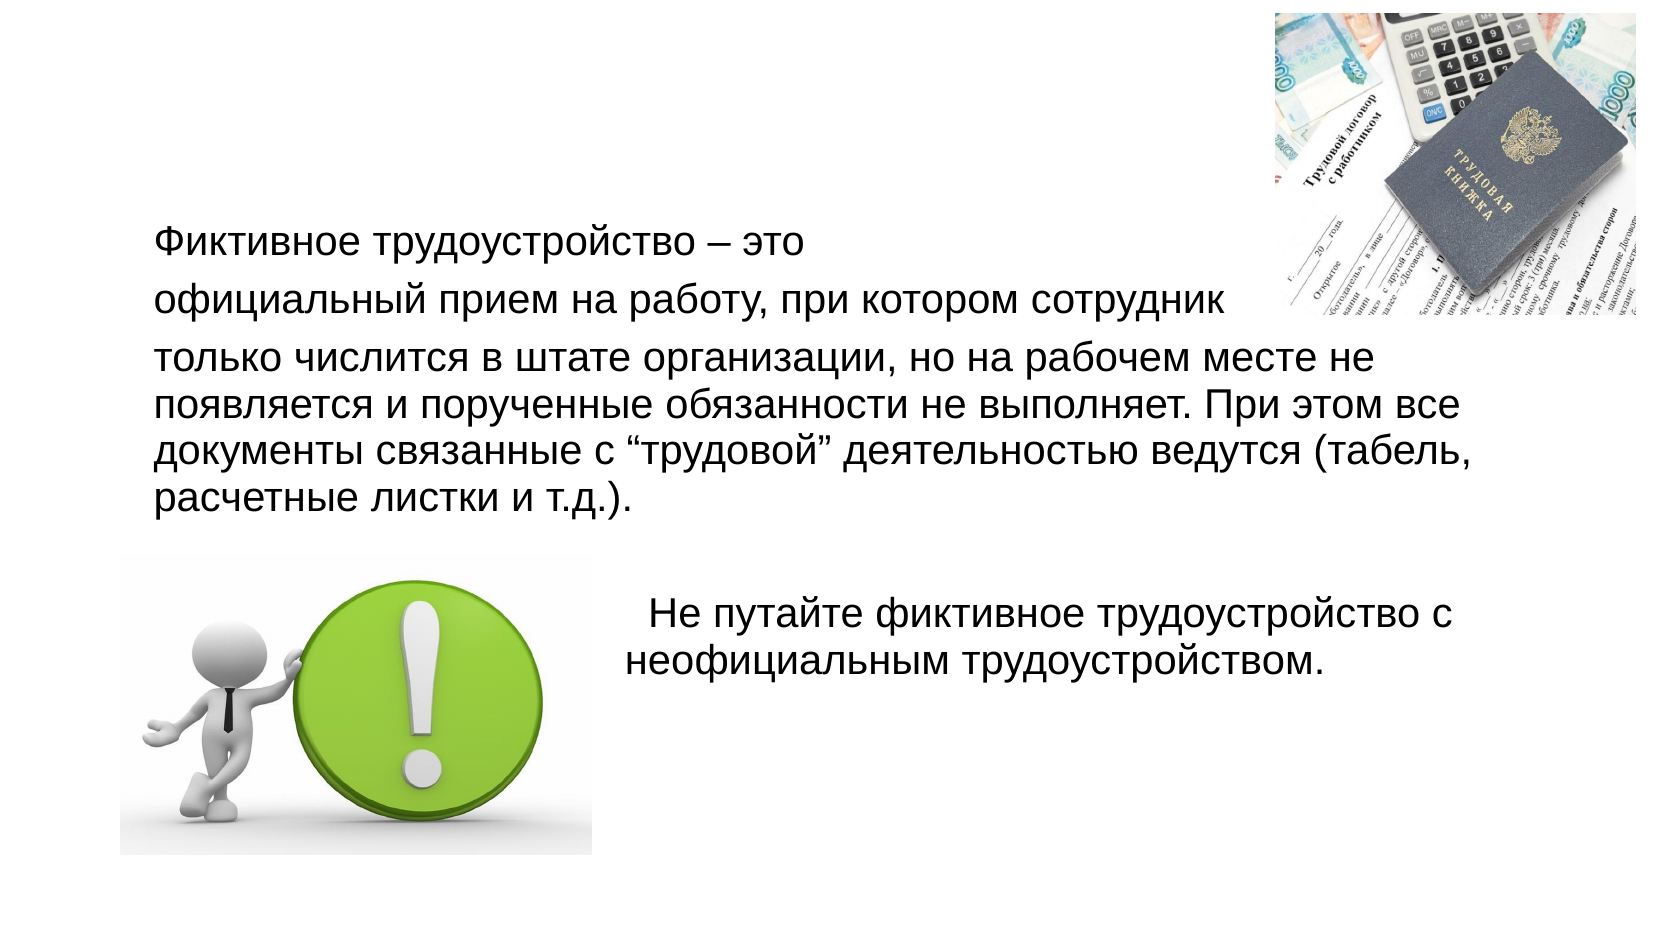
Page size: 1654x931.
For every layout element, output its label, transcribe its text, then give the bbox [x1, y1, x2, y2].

picture [120, 554, 592, 855]
picture [1275, 13, 1636, 316]
list Фиктивное трудоустройство – это официальный прием на работу, при котором сотрудник только числится в штате организации, но на рабочем месте не появляется и порученные обязанности не выполняет. При этом все документы связанные с “трудовой” деятельностью ведутся (табель, расчетные листки и т.д.). Не путайте фиктивное трудоустройство с неофициальным трудоустройством. [82, 217, 1571, 758]
